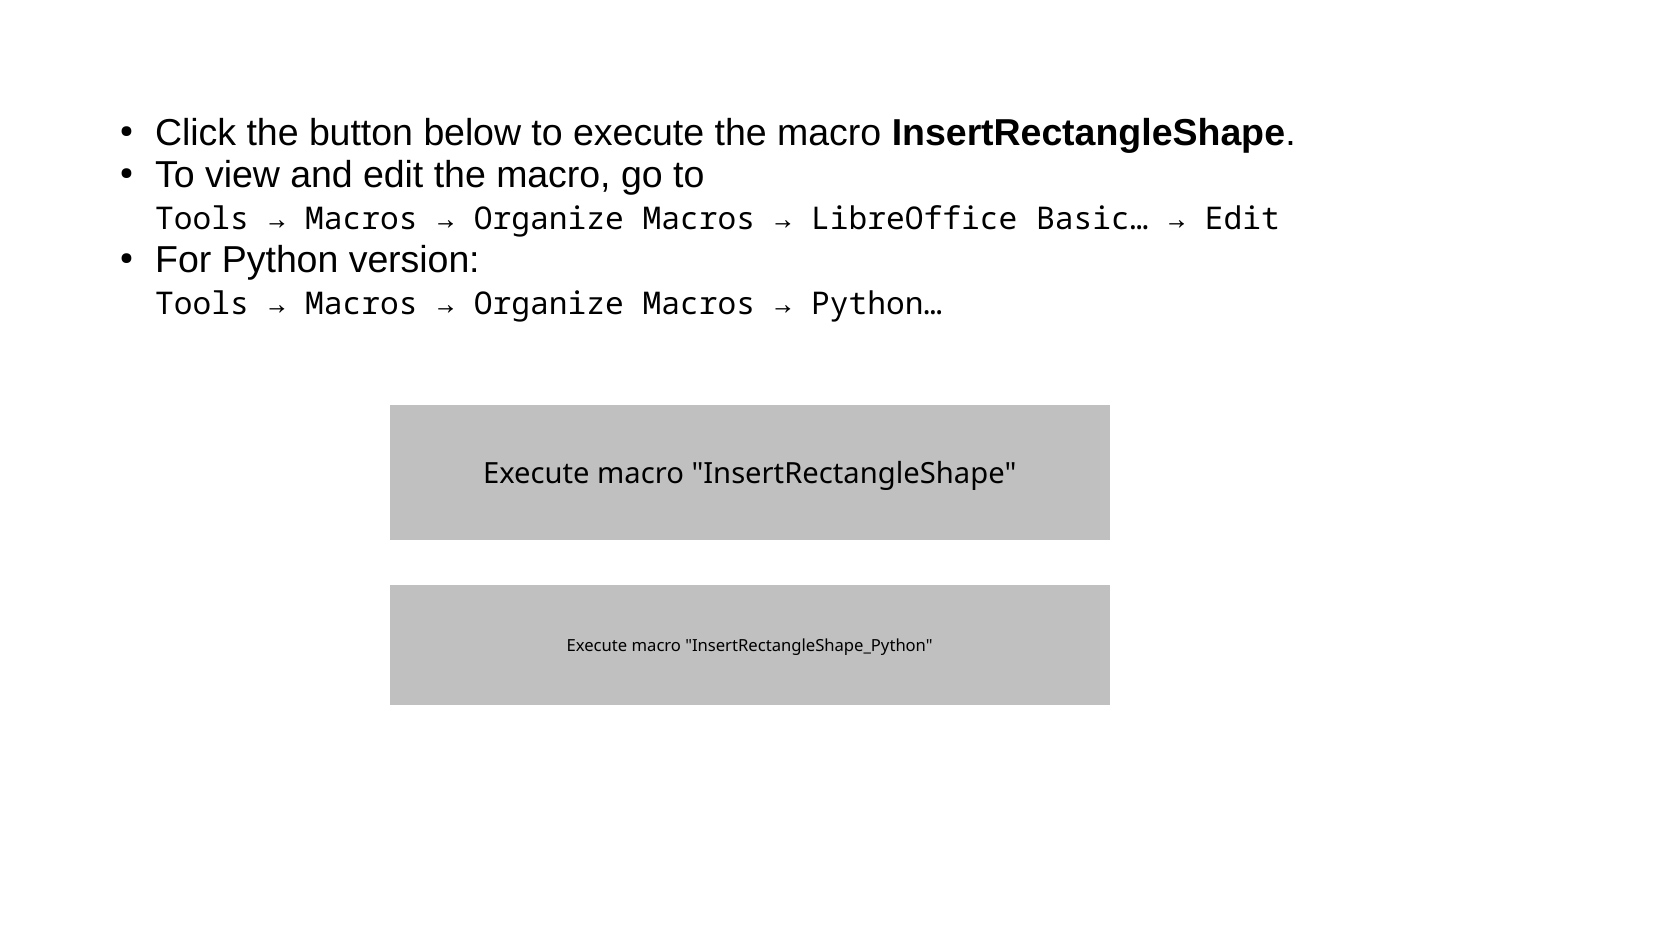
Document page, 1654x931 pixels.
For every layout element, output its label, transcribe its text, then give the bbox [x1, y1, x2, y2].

text_box Click the button below to execute the macro InsertRectangleShape. To view and edit the macro, go to Tools → Macros → Organize Macros → LibreOffice Basic… → Edit For Python version: Tools → Macros → Organize Macros → Python… [105, 104, 1546, 308]
